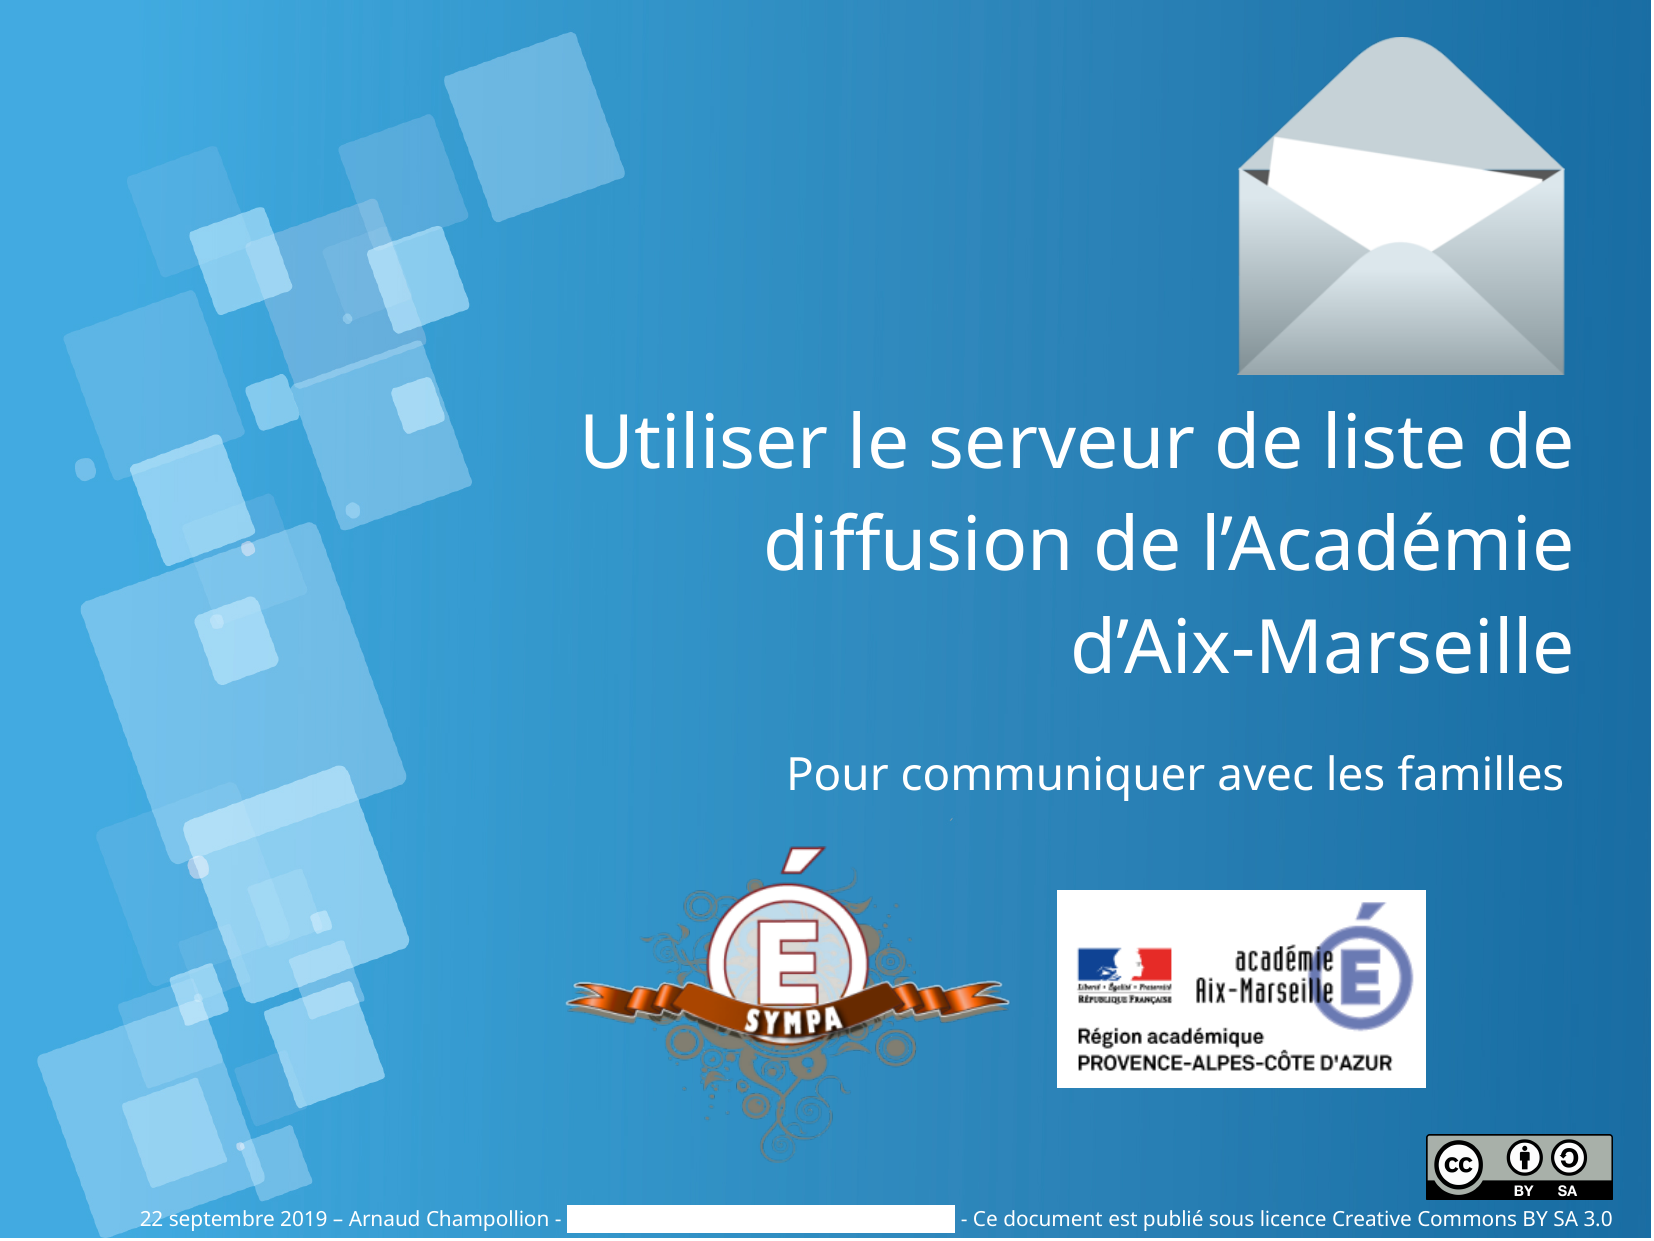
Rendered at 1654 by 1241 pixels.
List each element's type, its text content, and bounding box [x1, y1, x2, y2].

subtitle Pour communiquer avec les familles [724, 716, 1565, 829]
title Utiliser le serveur de liste de diffusion de l’Académie d’Aix-Marseille [525, 367, 1576, 717]
text_box 22 septembre 2019 – Arnaud Champollion - arnaud.champollion@ac-aix-marseille.fr - Ce document est publié sous licence Creative Commons BY SA 3.0 [0, 1200, 1613, 1238]
picture [0, 0, 1651, 1238]
